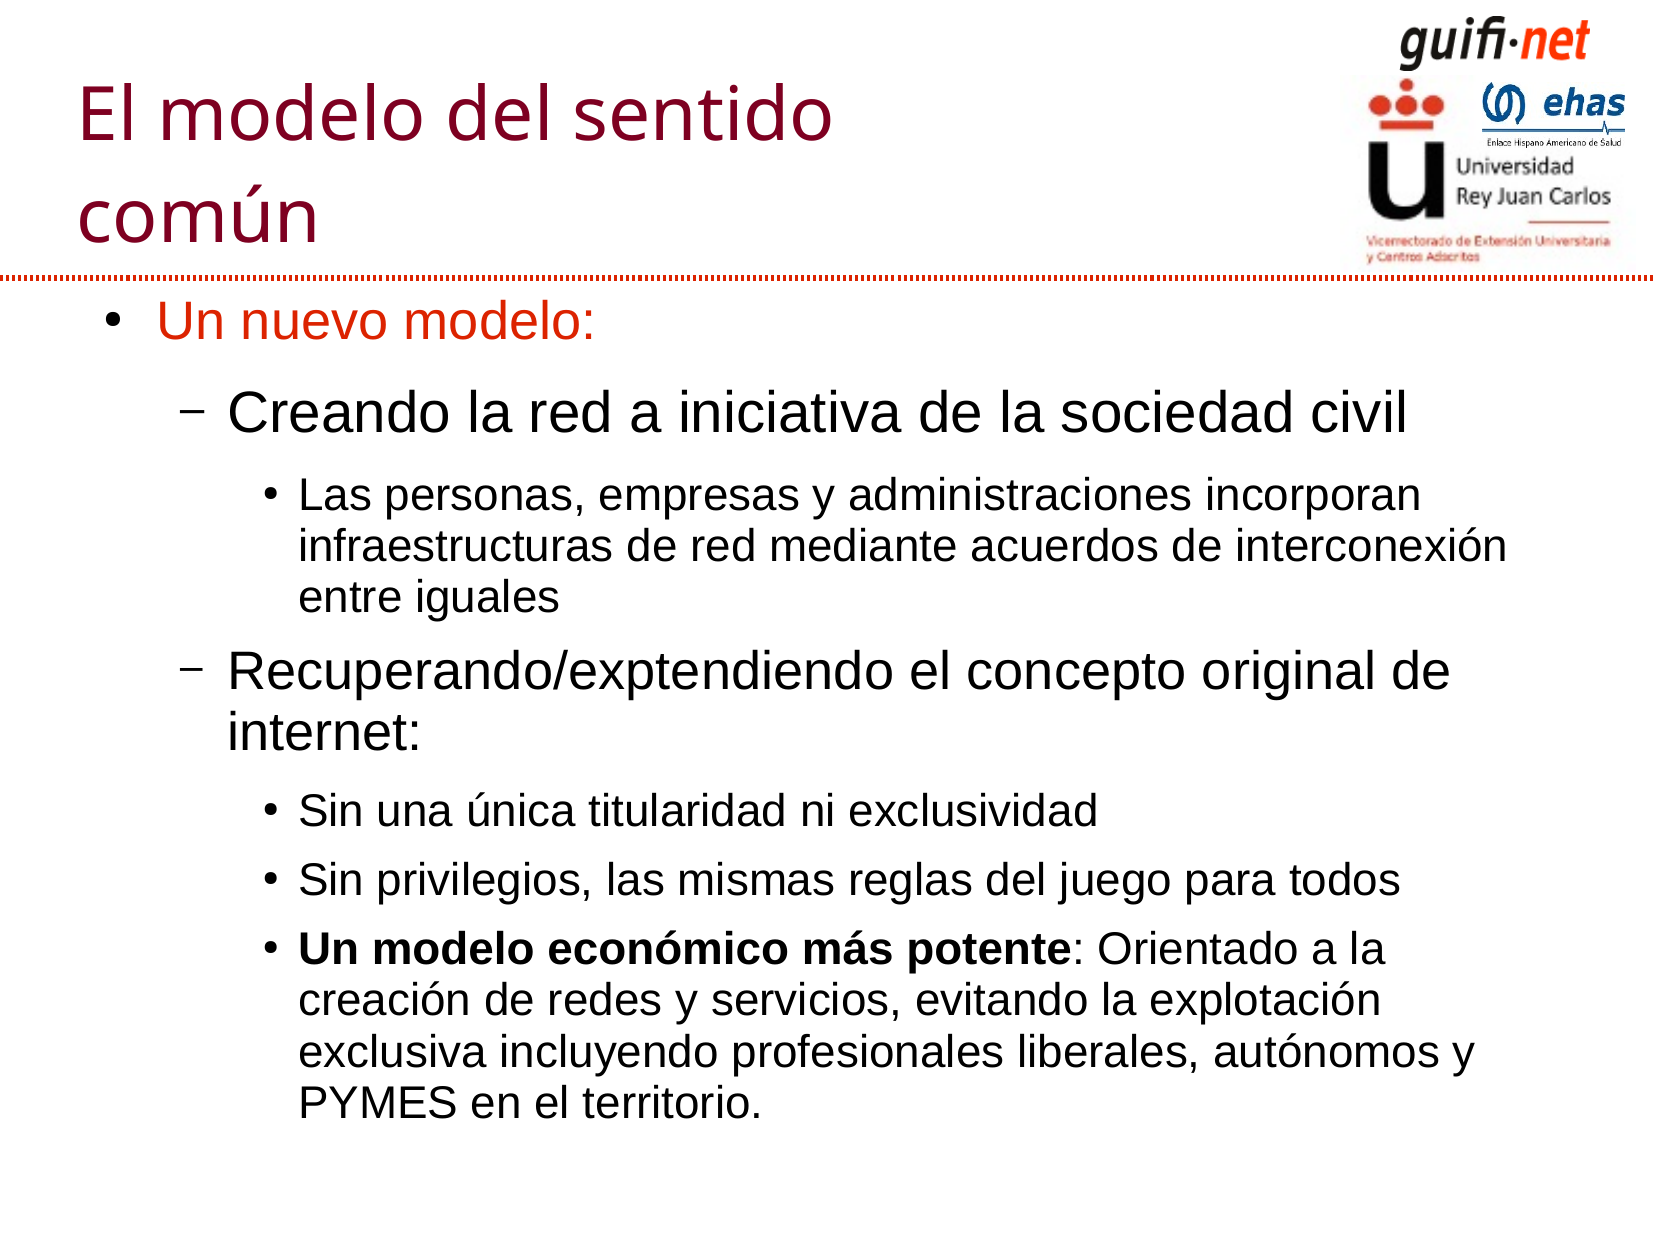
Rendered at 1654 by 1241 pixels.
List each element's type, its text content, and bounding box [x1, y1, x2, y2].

picture [1340, 75, 1636, 272]
title El modelo del sentido común [76, 66, 1093, 259]
picture [1399, 16, 1590, 71]
list Un nuevo modelo: Creando la red a iniciativa de la sociedad civil Las personas, empresas y administraciones incorporan infraestructuras de red mediante acuerdos de interconexión entre iguales Recuperando/exptendiendo el concepto original de internet: Sin una única titularidad ni exclusividad Sin privilegios, las mismas reglas del juego para todos Un modelo económico más potente: Orientado a la creación de redes y servicios, evitando la explotación exclusiva incluyendo profesionales liberales, autónomos y PYMES en el territorio. [82, 290, 1571, 1129]
